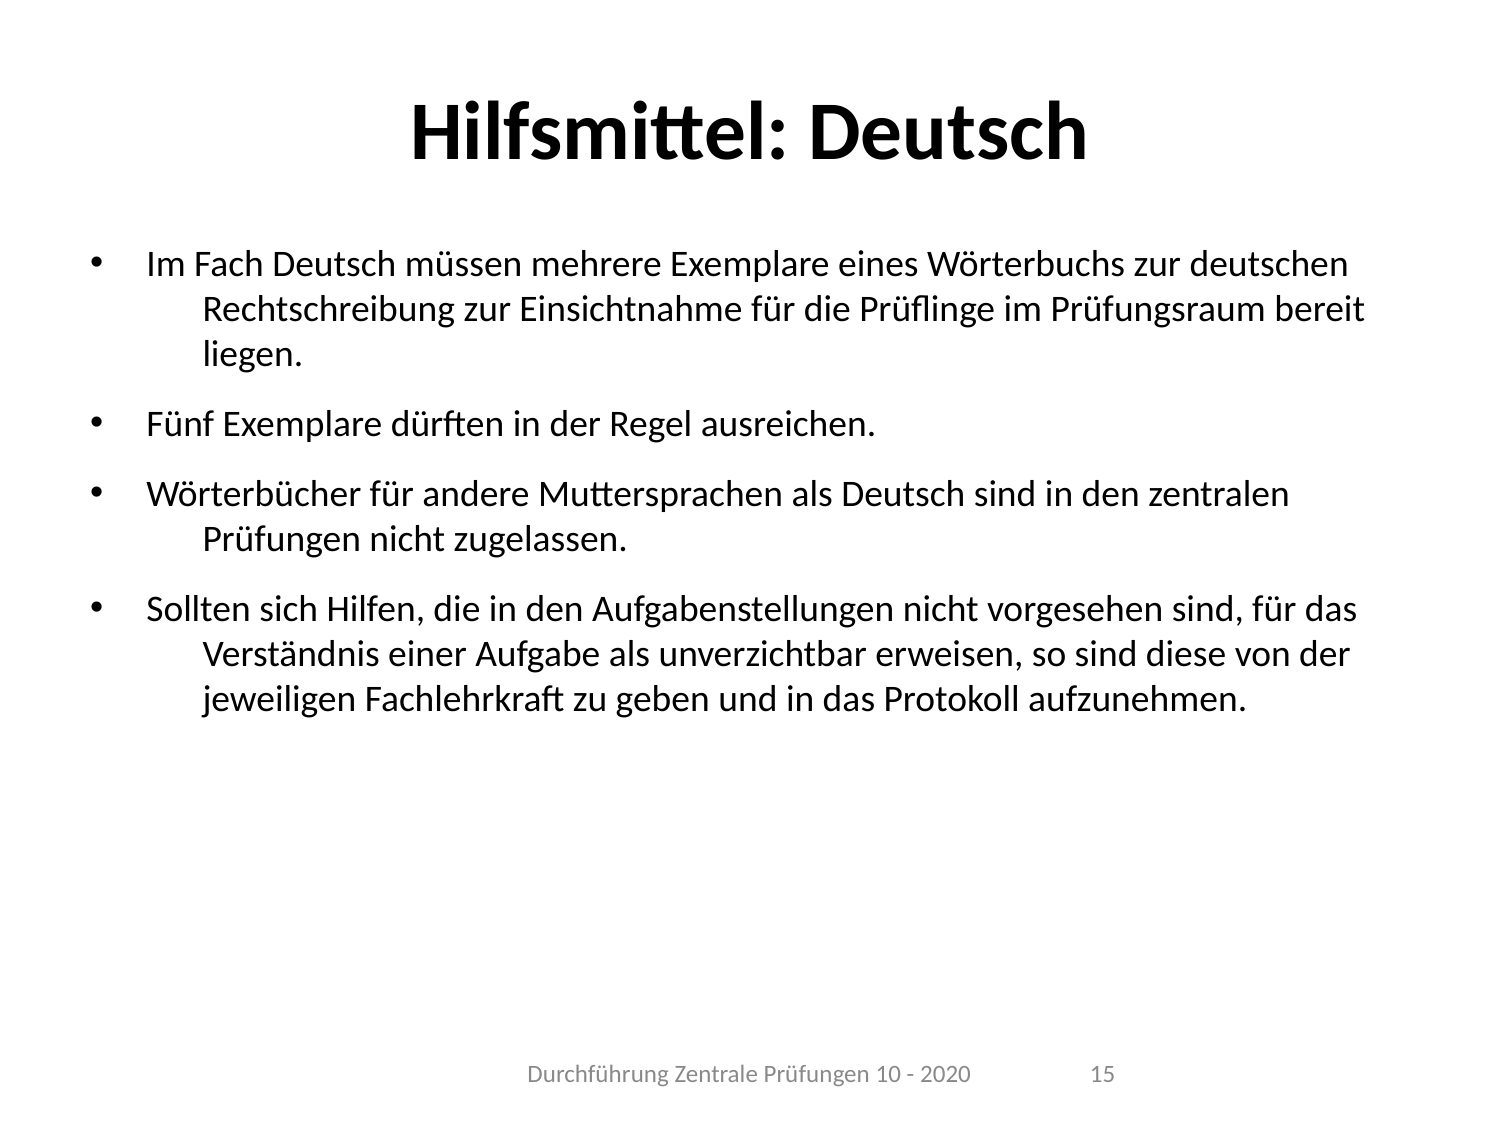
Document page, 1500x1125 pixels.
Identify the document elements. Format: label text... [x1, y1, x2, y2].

list Im Fach Deutsch müssen mehrere Exemplare eines Wörterbuchs zur deutschen Rechtschreibung zur Einsichtnahme für die Prüflinge im Prüfungsraum bereit liegen. Fünf Exemplare dürften in der Regel ausreichen. Wörterbücher für andere Muttersprachen als Deutsch sind in den zentralen Prüfungen nicht zugelassen. Sollten sich Hilfen, die in den Aufgabenstellungen nicht vorgesehen sind, für das Verständnis einer Aufgabe als unverzichtbar erweisen, so sind diese von der jeweiligen Fachlehrkraft zu geben und in das Protokoll aufzunehmen. [75, 231, 1426, 1005]
title Hilfsmittel: Deutsch [75, 45, 1426, 209]
text_box 15 [1074, 1042, 1426, 1103]
text_box Durchführung Zentrale Prüfungen 10 - 2020 [512, 1042, 988, 1103]
